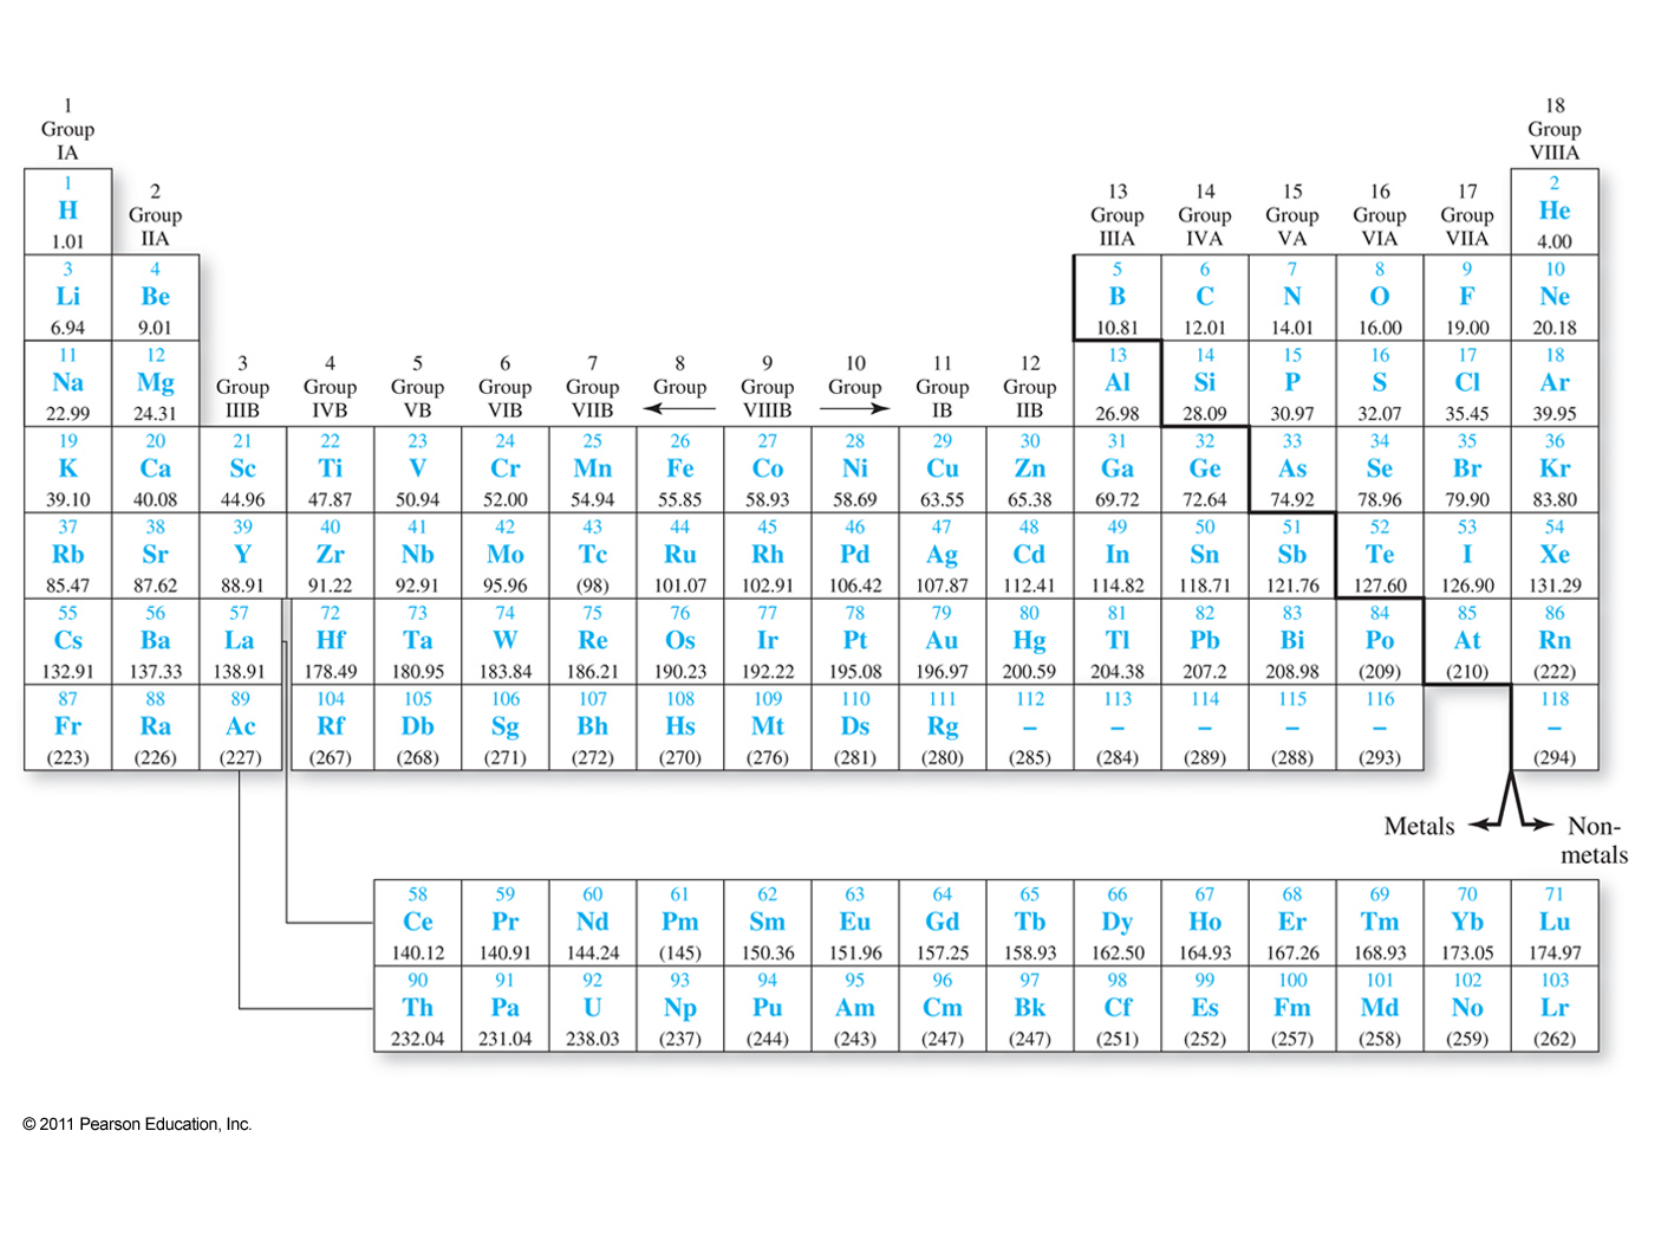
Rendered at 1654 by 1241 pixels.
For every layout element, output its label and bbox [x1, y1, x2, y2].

picture [0, 71, 1654, 1169]
